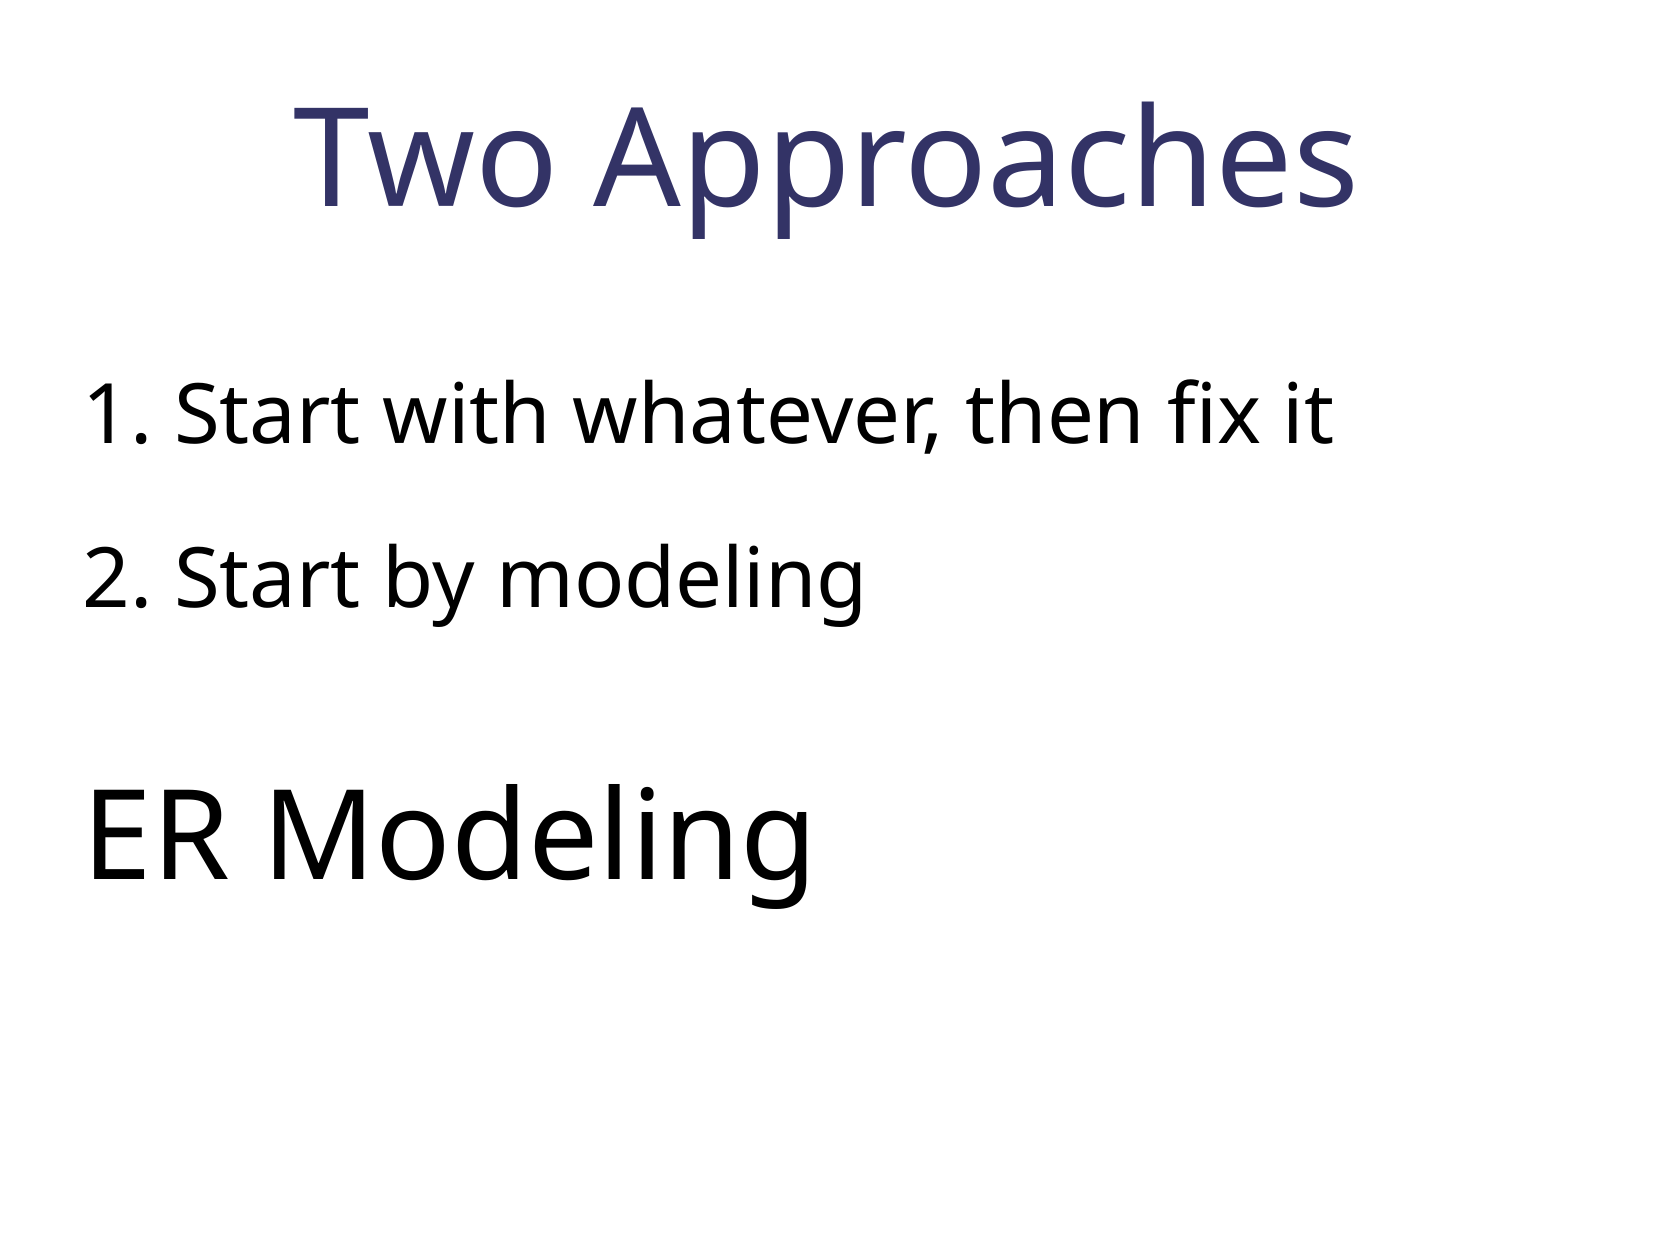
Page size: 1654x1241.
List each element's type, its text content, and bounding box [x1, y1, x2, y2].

title Two Approaches [82, 56, 1571, 250]
subtitle 1. Start with whatever, then fix it 2. Start by modeling ER Modeling [82, 354, 1571, 1094]
